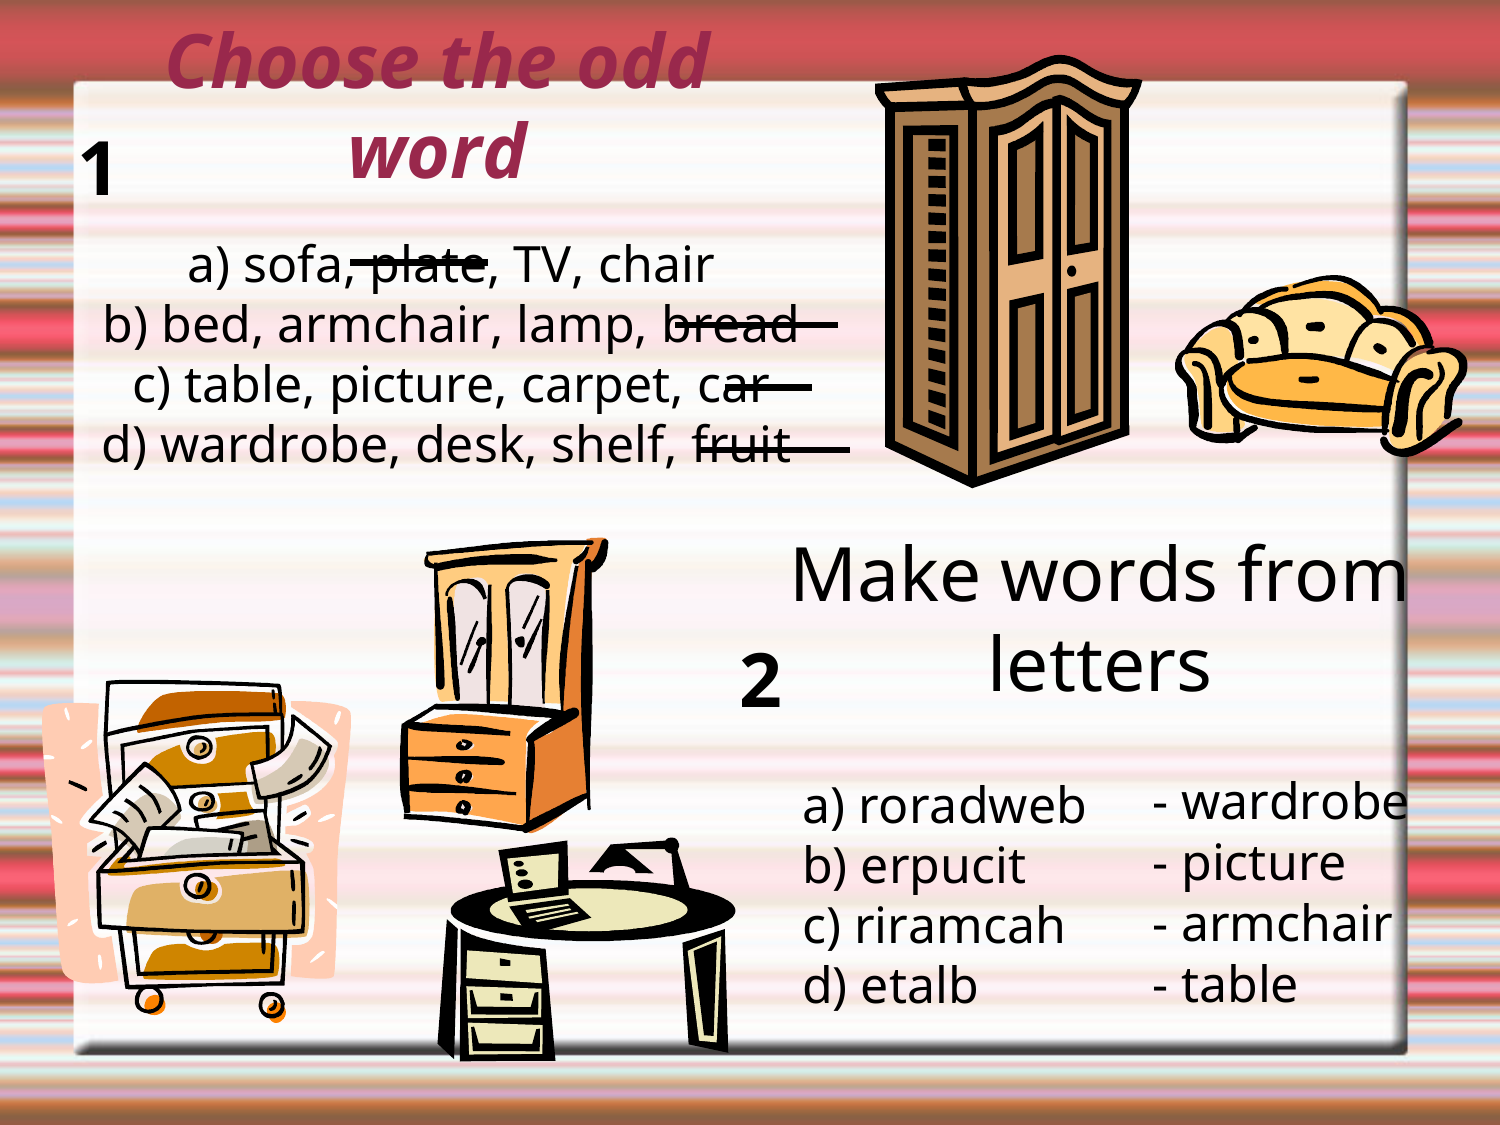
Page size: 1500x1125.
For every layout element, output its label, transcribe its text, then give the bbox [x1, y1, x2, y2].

text_box 1 [62, 112, 175, 218]
text_box a) roradweb b) erpucit c) riramcah d) etalb [787, 766, 1136, 1022]
picture [0, 0, 1500, 1125]
text_box a) sofa, plate, TV, chair b) bed, armchair, lamp, bread c) table, picture, carpet, car d) wardrobe, desk, shelf, fruit [86, 224, 817, 480]
title Choose the odd word [62, 6, 813, 202]
text_box - wardrobe - picture - armchair - table [1137, 787, 1475, 1017]
text_box Make words from letters [725, 537, 1476, 696]
text_box 2 [724, 624, 838, 731]
